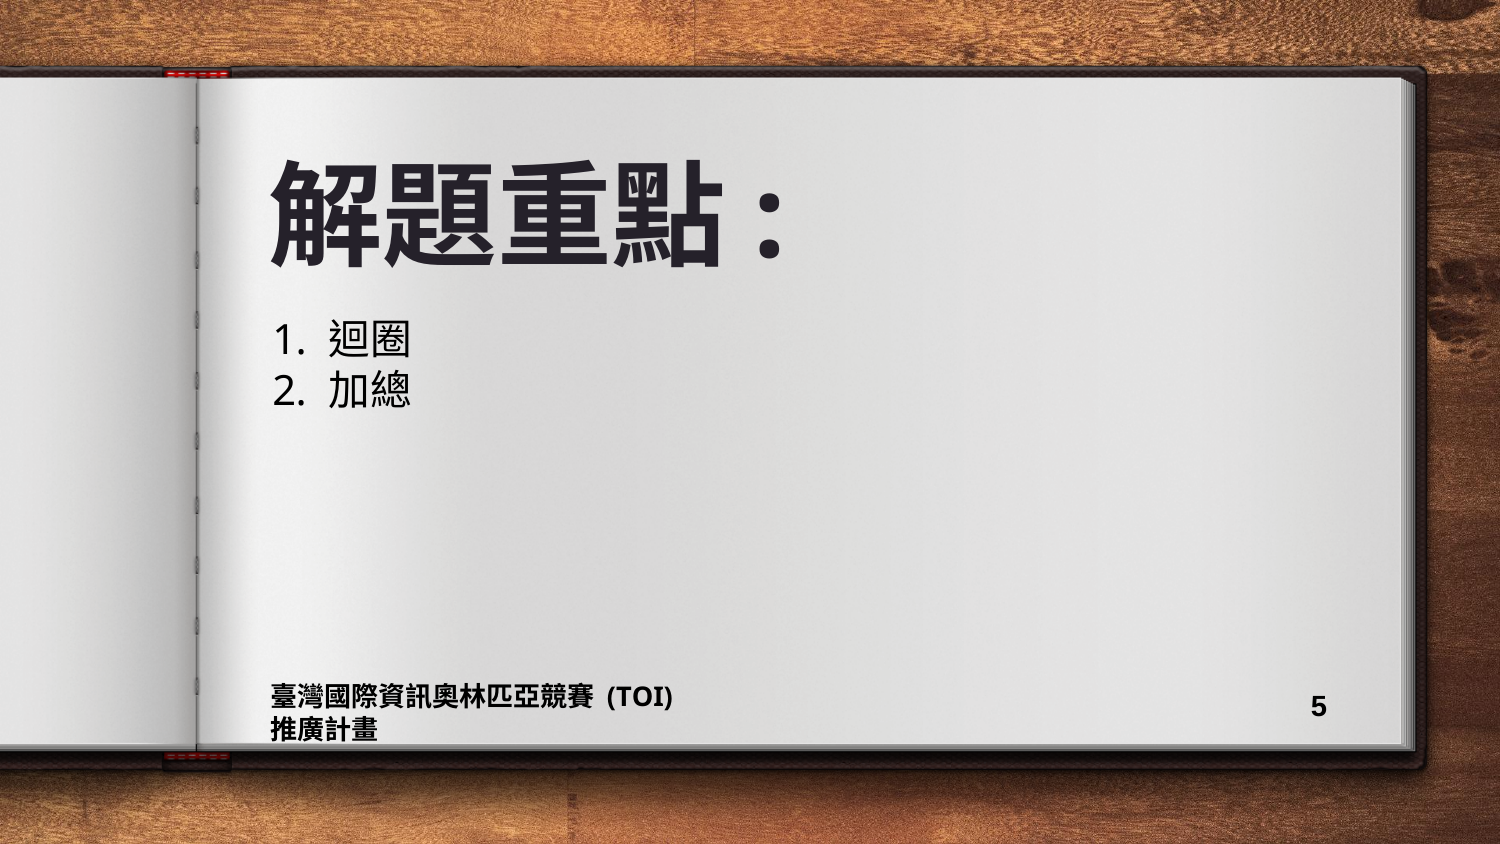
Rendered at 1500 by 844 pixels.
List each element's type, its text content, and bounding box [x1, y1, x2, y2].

text_box 解題重點: [253, 105, 784, 296]
text_box 迴圈 加總 [257, 305, 1311, 422]
text_box 5 [1295, 672, 1386, 737]
